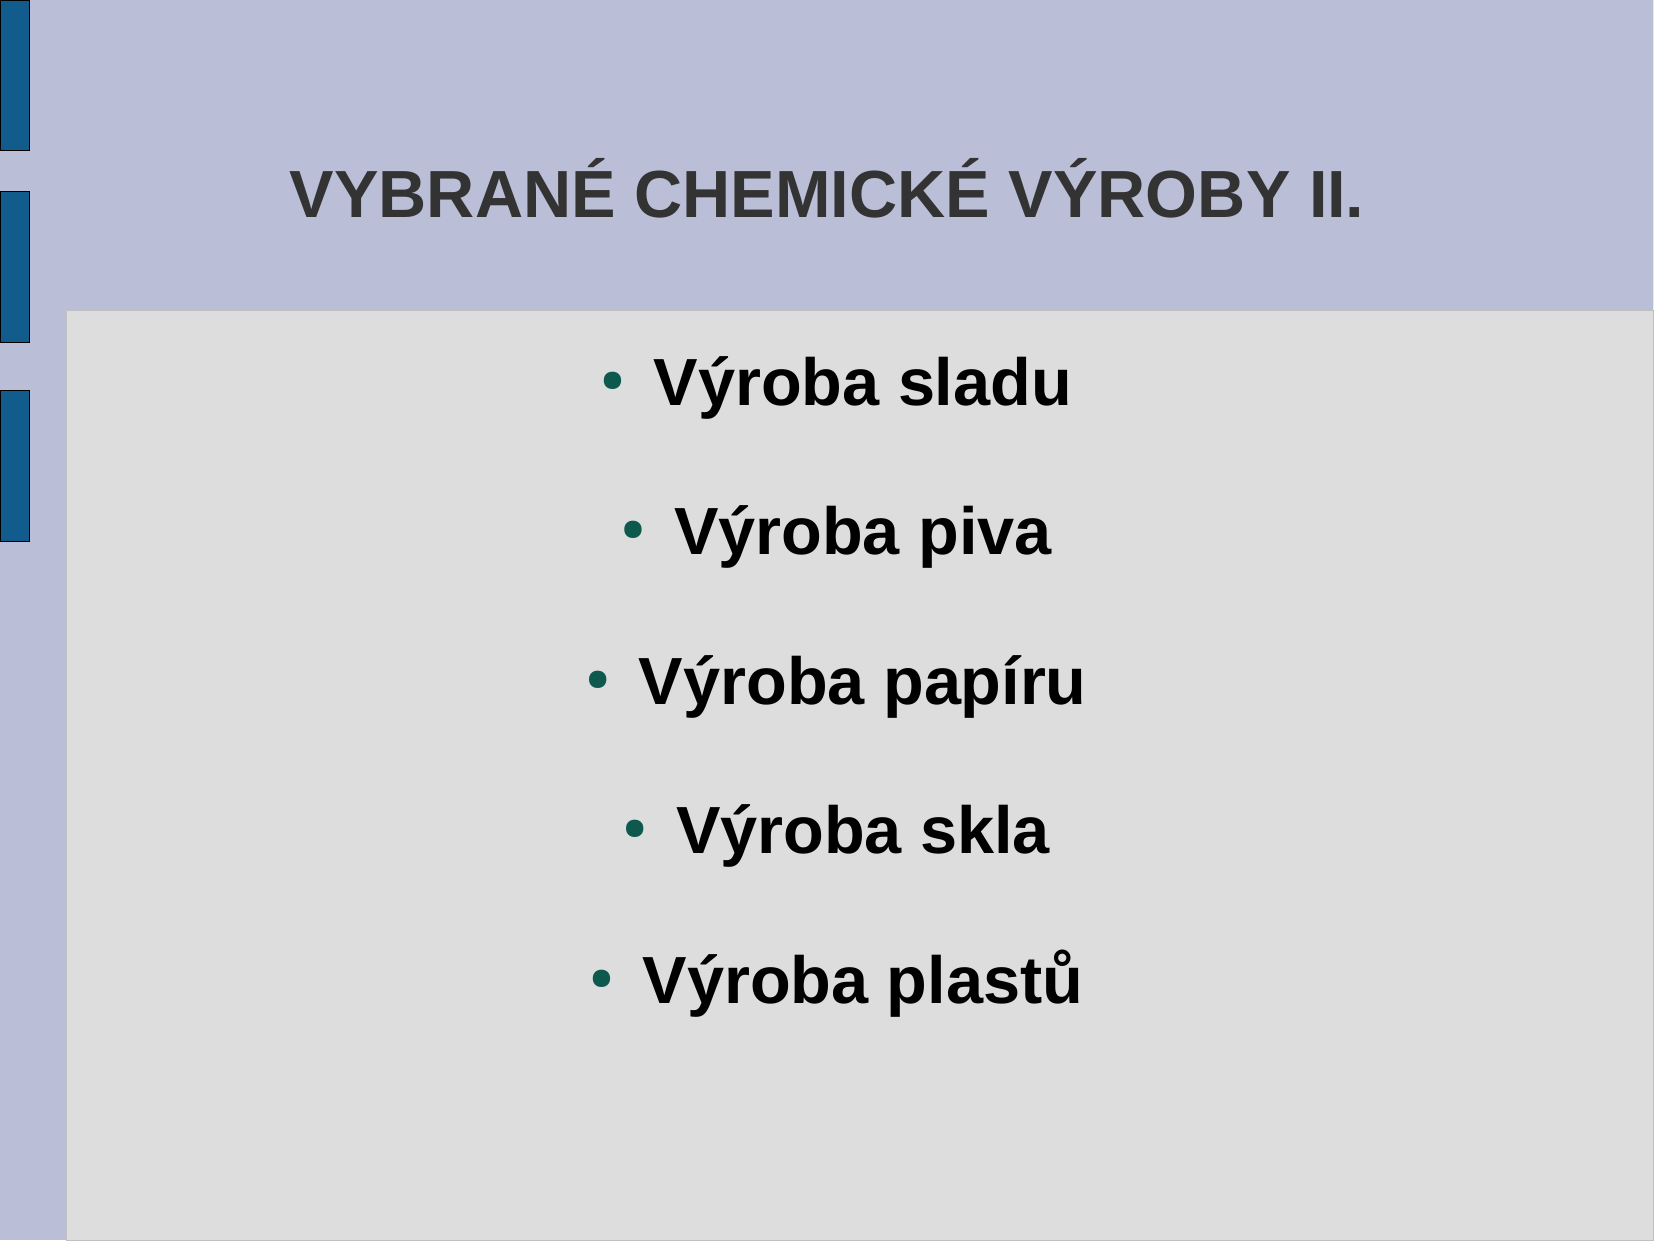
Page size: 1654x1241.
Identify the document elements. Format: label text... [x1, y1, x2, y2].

list Výroba sladu Výroba piva Výroba papíru Výroba skla Výroba plastů [121, 344, 1534, 1112]
title VYBRANÉ CHEMICKÉ VÝROBY II. [121, 91, 1534, 299]
